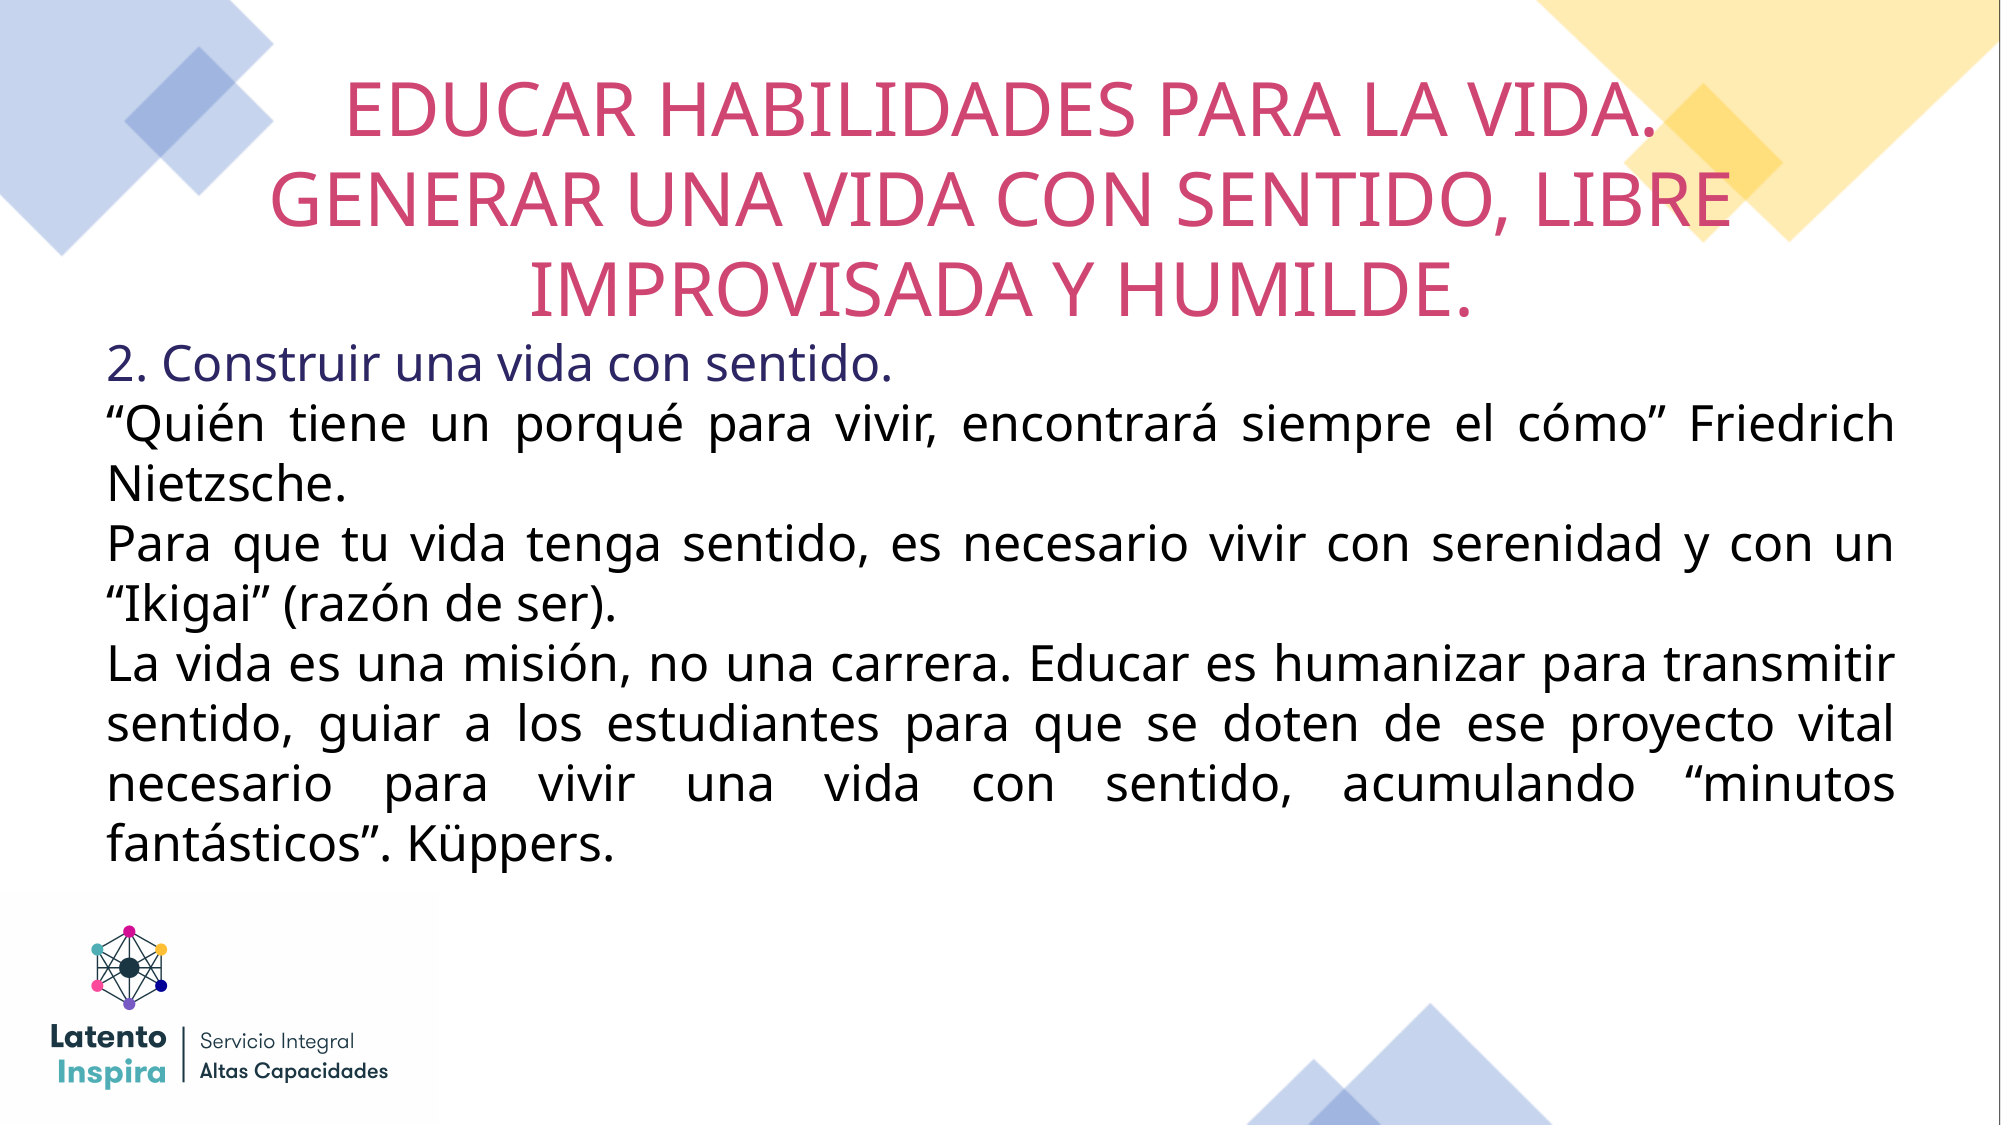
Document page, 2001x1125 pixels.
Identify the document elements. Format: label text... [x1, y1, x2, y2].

picture [0, 0, 2001, 1125]
text_box EDUCAR HABILIDADES PARA LA VIDA. GENERAR UNA VIDA CON SENTIDO, LIBRE IMPROVISADA Y HUMILDE. 2. Construir una vida con sentido. “Quién tiene un porqué para vivir, encontrará siempre el cómo” Friedrich Nietzsche. Para que tu vida tenga sentido, es necesario vivir con serenidad y con un “Ikigai” (razón de ser). La vida es una misión, no una carrera. Educar es humanizar para transmitir sentido, guiar a los estudiantes para que se doten de ese proyecto vital necesario para vivir una vida con sentido, acumulando “minutos fantásticos”. Küppers. [91, 53, 1912, 879]
